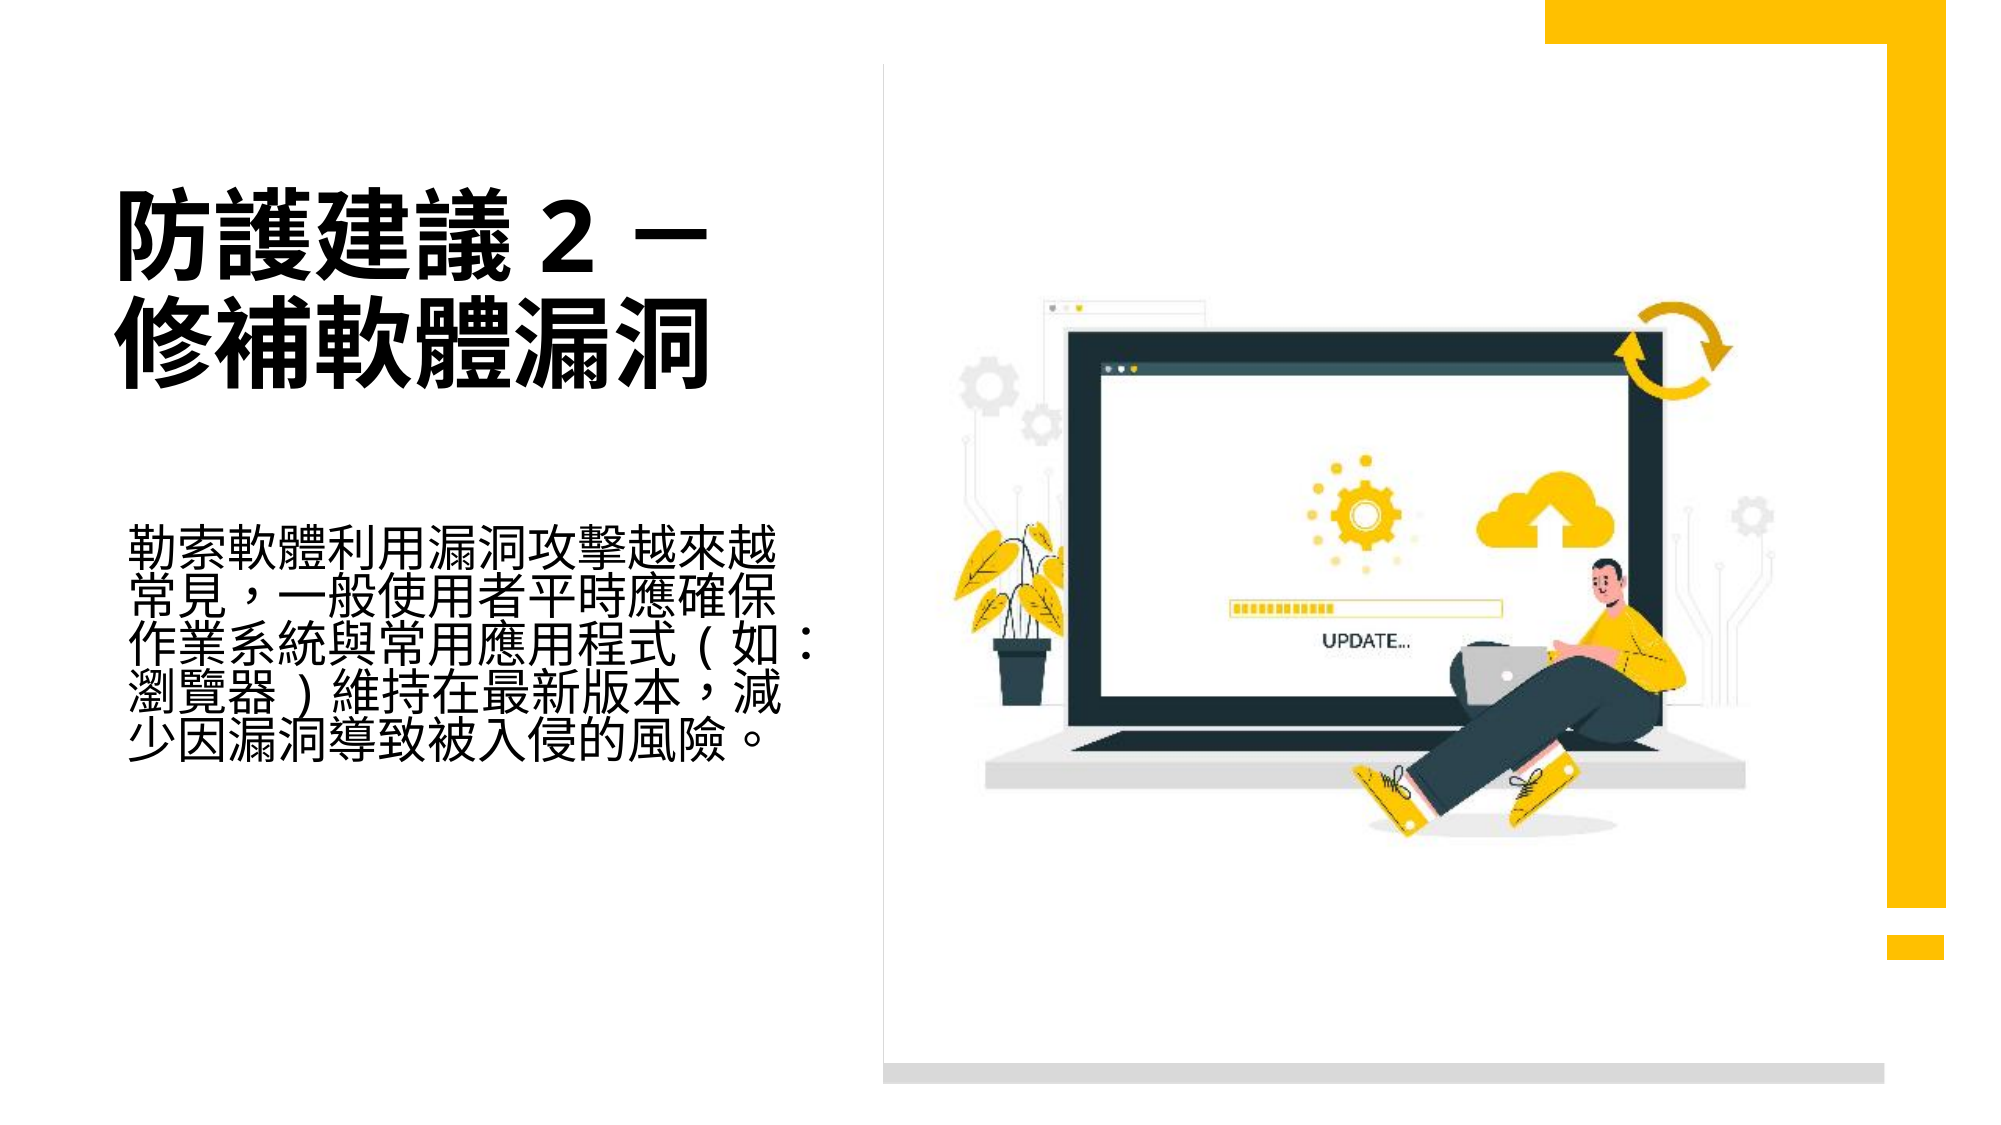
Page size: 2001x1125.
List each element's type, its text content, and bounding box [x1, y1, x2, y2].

title 防護建議2－ 修補軟體漏洞 [98, 111, 783, 410]
picture [887, 246, 1846, 886]
list 勒索軟體利用漏洞攻擊越來越常見，一般使用者平時應確保作業系統與常用應用程式(如：瀏覽器)維持在最新版本，減少因漏洞導致被入侵的風險。 [112, 520, 823, 781]
text_box [0, 0, 2000, 1125]
